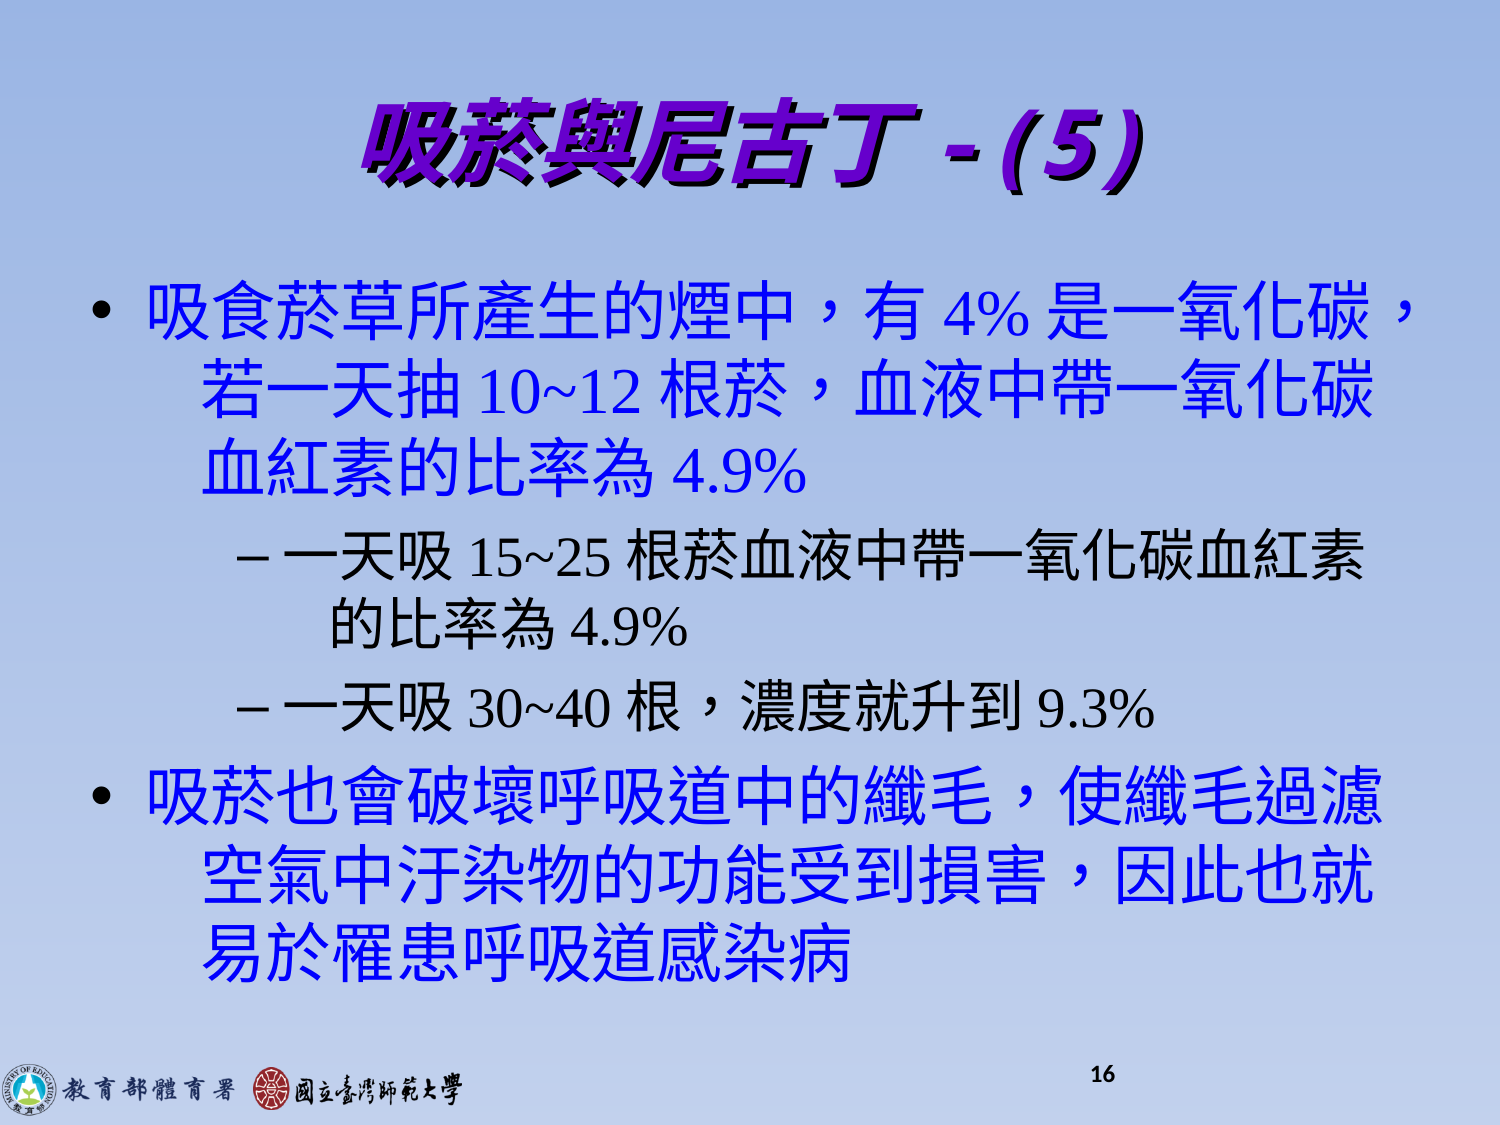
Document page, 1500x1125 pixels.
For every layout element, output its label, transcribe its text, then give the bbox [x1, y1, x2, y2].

list 吸食菸草所產生的煙中，有4%是一氧化碳，若一天抽10~12根菸，血液中帶一氧化碳血紅素的比率為4.9% 一天吸15~25根菸血液中帶一氧化碳血紅素的比率為4.9% 一天吸30~40根，濃度就升到9.3% 吸菸也會破壞呼吸道中的纖毛，使纖毛過濾空氣中汙染物的功能受到損害，因此也就易於罹患呼吸道感染病 [75, 262, 1426, 1005]
text_box [1074, 1042, 1426, 1103]
title 吸菸與尼古丁-(5) [75, 45, 1426, 233]
